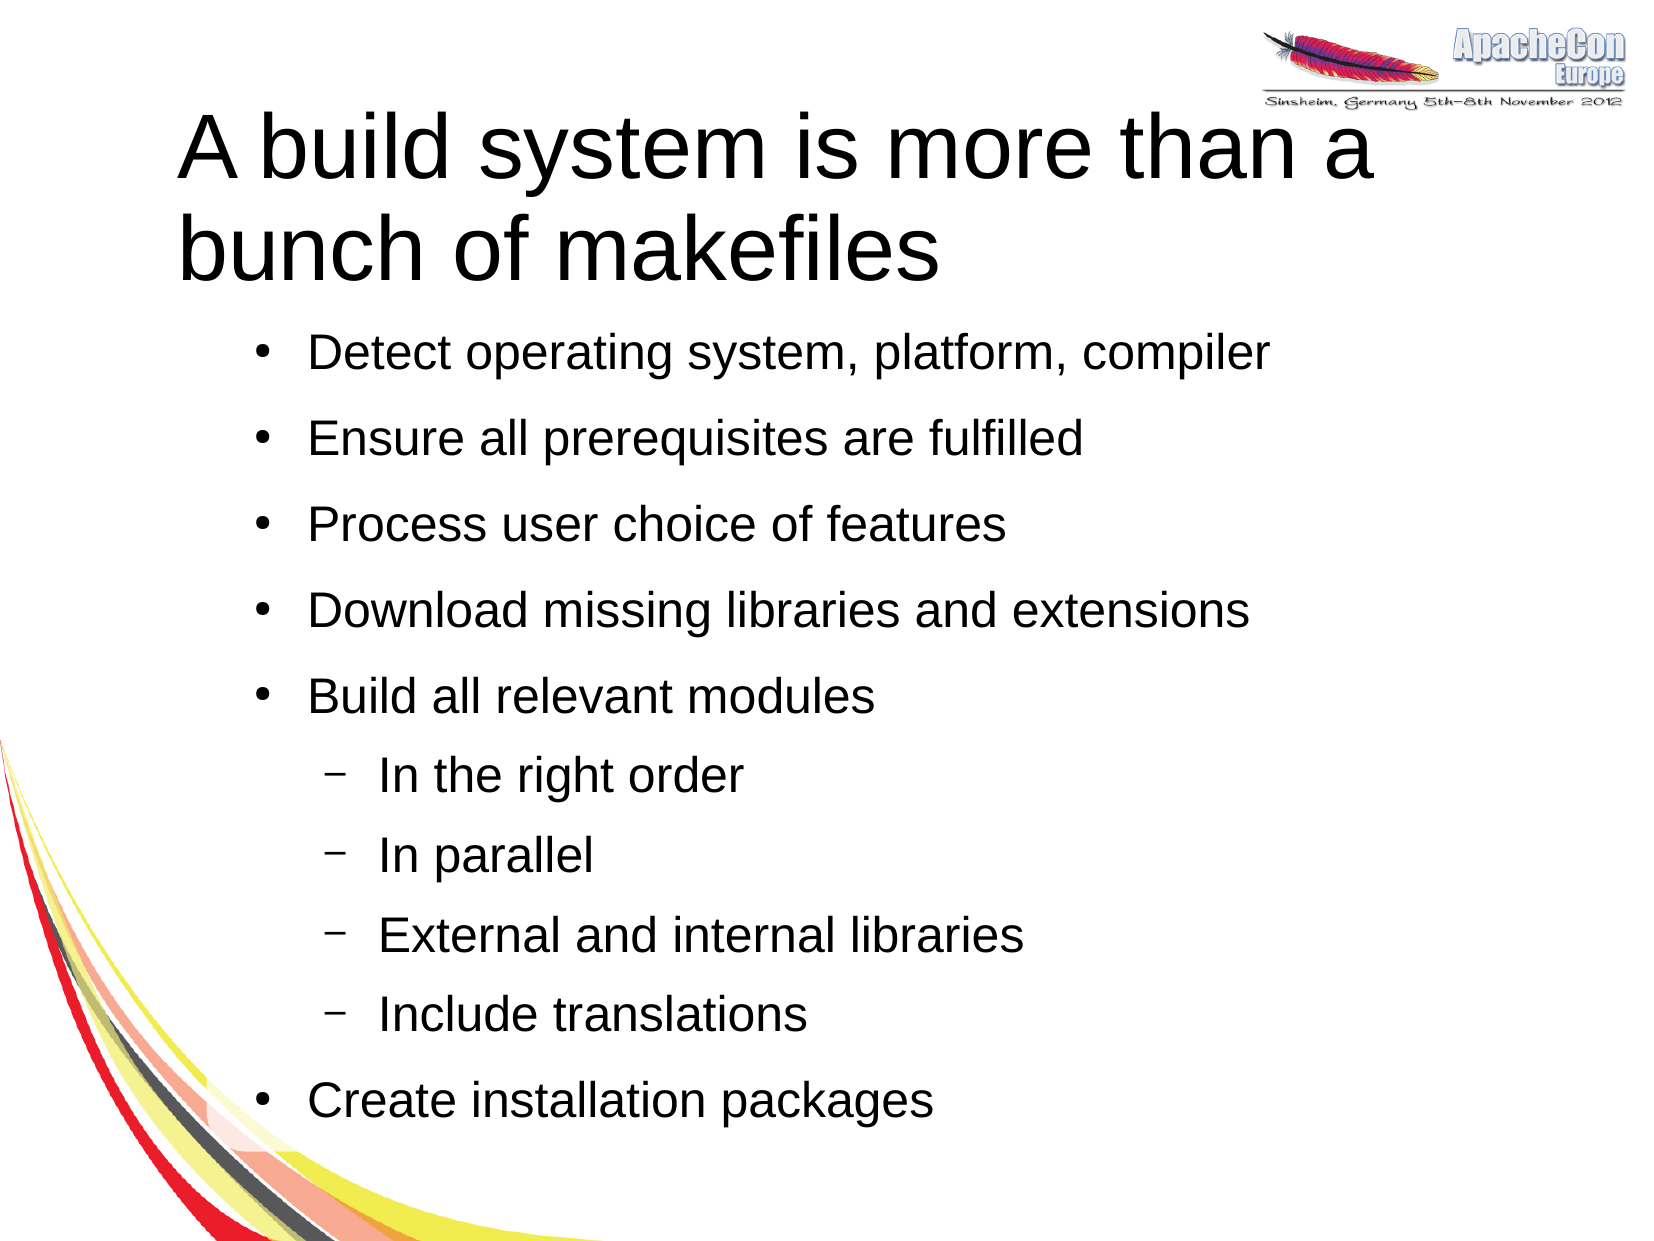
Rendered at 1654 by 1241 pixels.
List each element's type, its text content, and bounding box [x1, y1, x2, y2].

list Detect operating system, platform, compiler Ensure all prerequisites are fulfilled Process user choice of features Download missing libraries and extensions Build all relevant modules In the right order In parallel External and internal libraries Include translations Create installation packages [236, 324, 1595, 1129]
picture [0, 0, 1654, 1241]
title A build system is more than a bunch of makefiles [177, 95, 1536, 301]
text_box [206, 916, 499, 1152]
